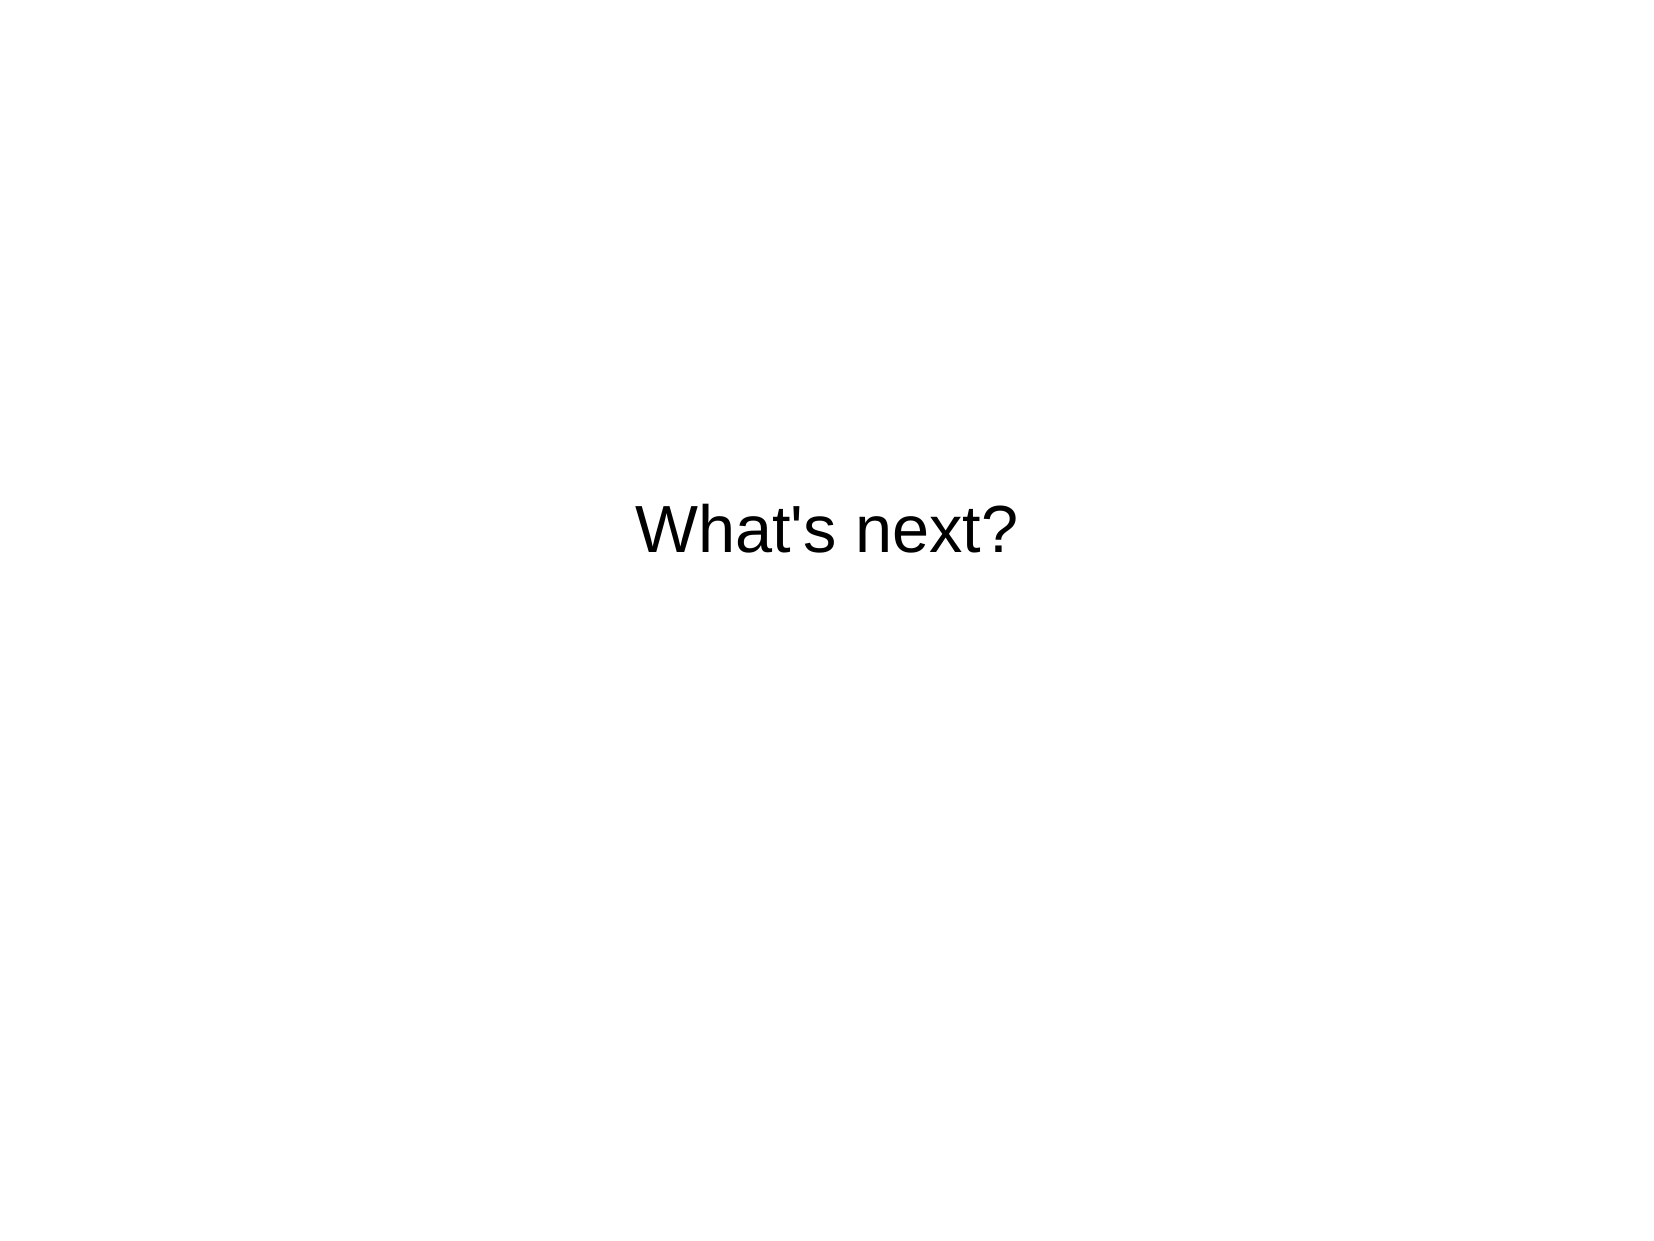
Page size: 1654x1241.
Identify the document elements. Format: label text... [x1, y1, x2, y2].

subtitle What's next? [82, 49, 1571, 1010]
